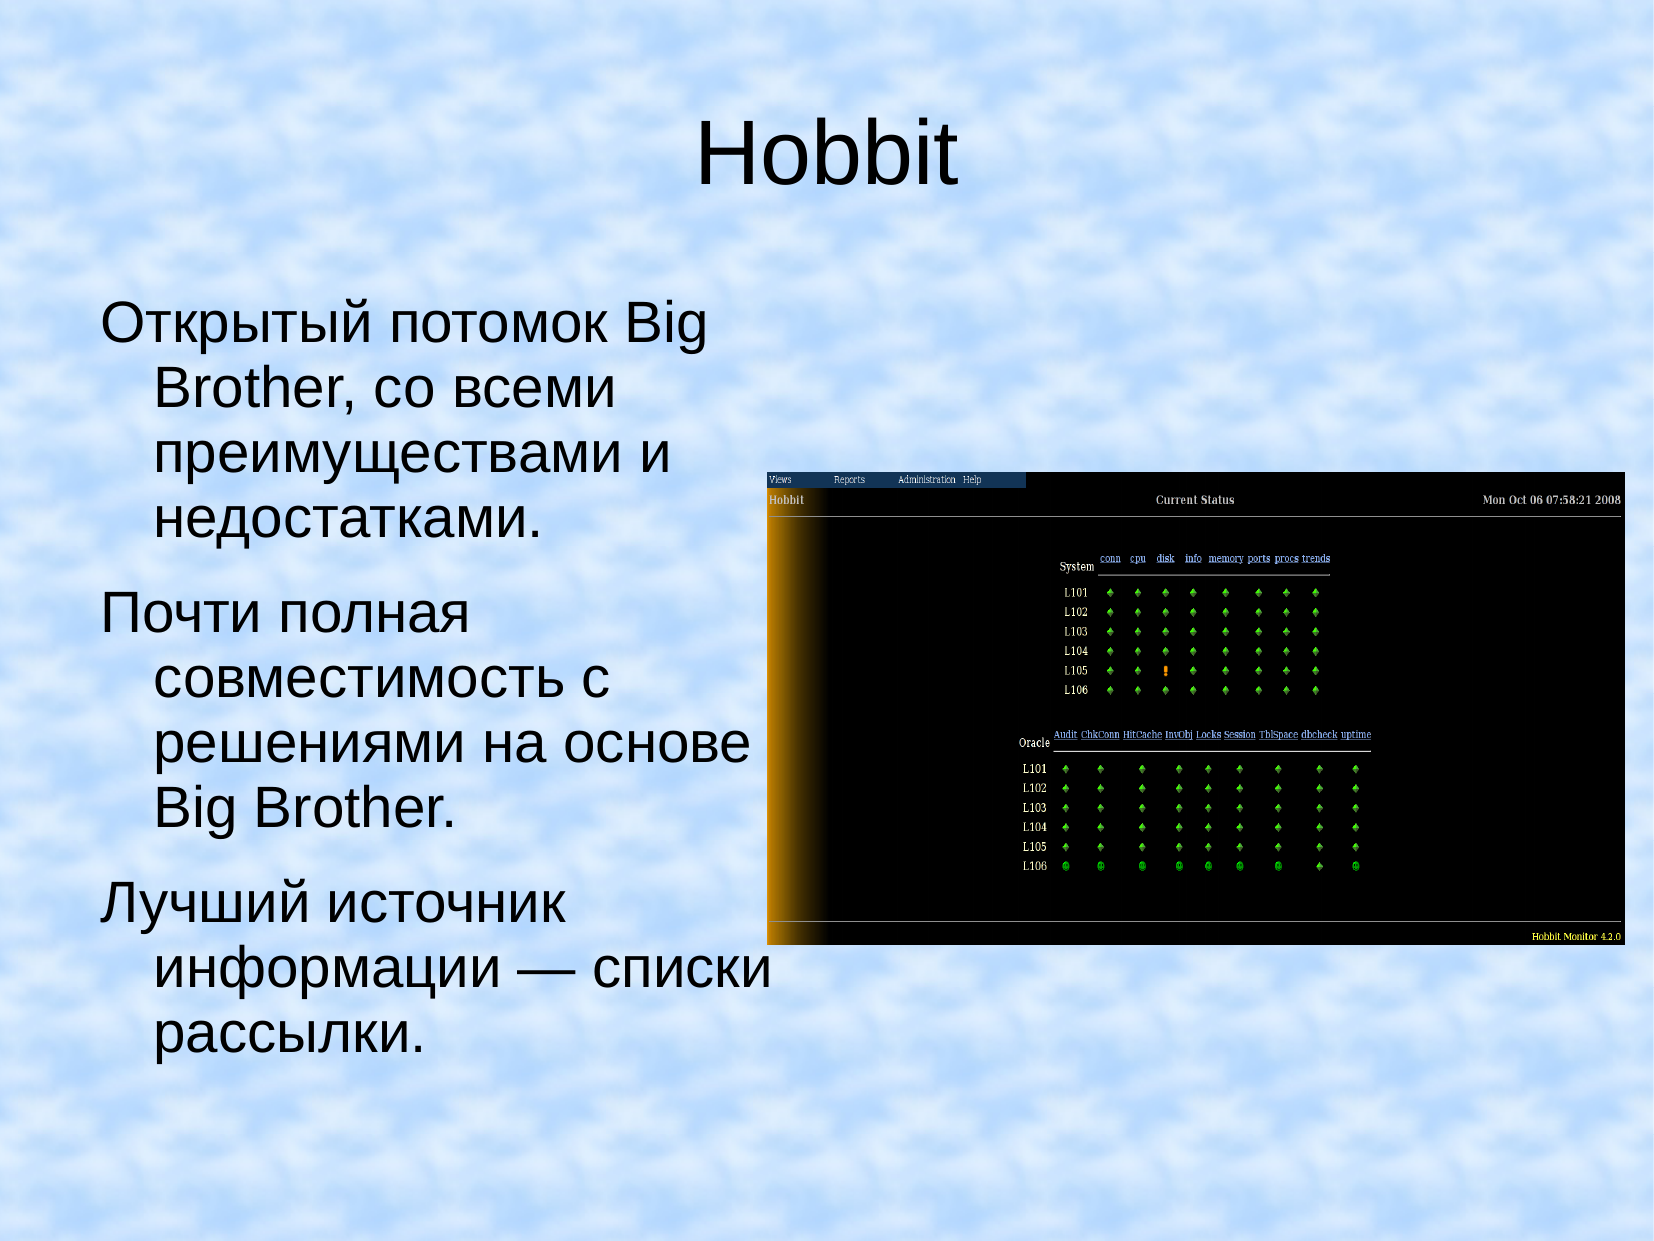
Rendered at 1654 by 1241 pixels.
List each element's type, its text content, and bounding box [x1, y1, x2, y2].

title Hobbit [82, 49, 1571, 257]
picture [0, 0, 1654, 1241]
list Открытый потомок Big Brother, со всеми преимуществами и недостатками. Почти полная совместимость с решениями на основе Big Brother. Лучший источник информации — списки рассылки. [82, 290, 809, 1148]
